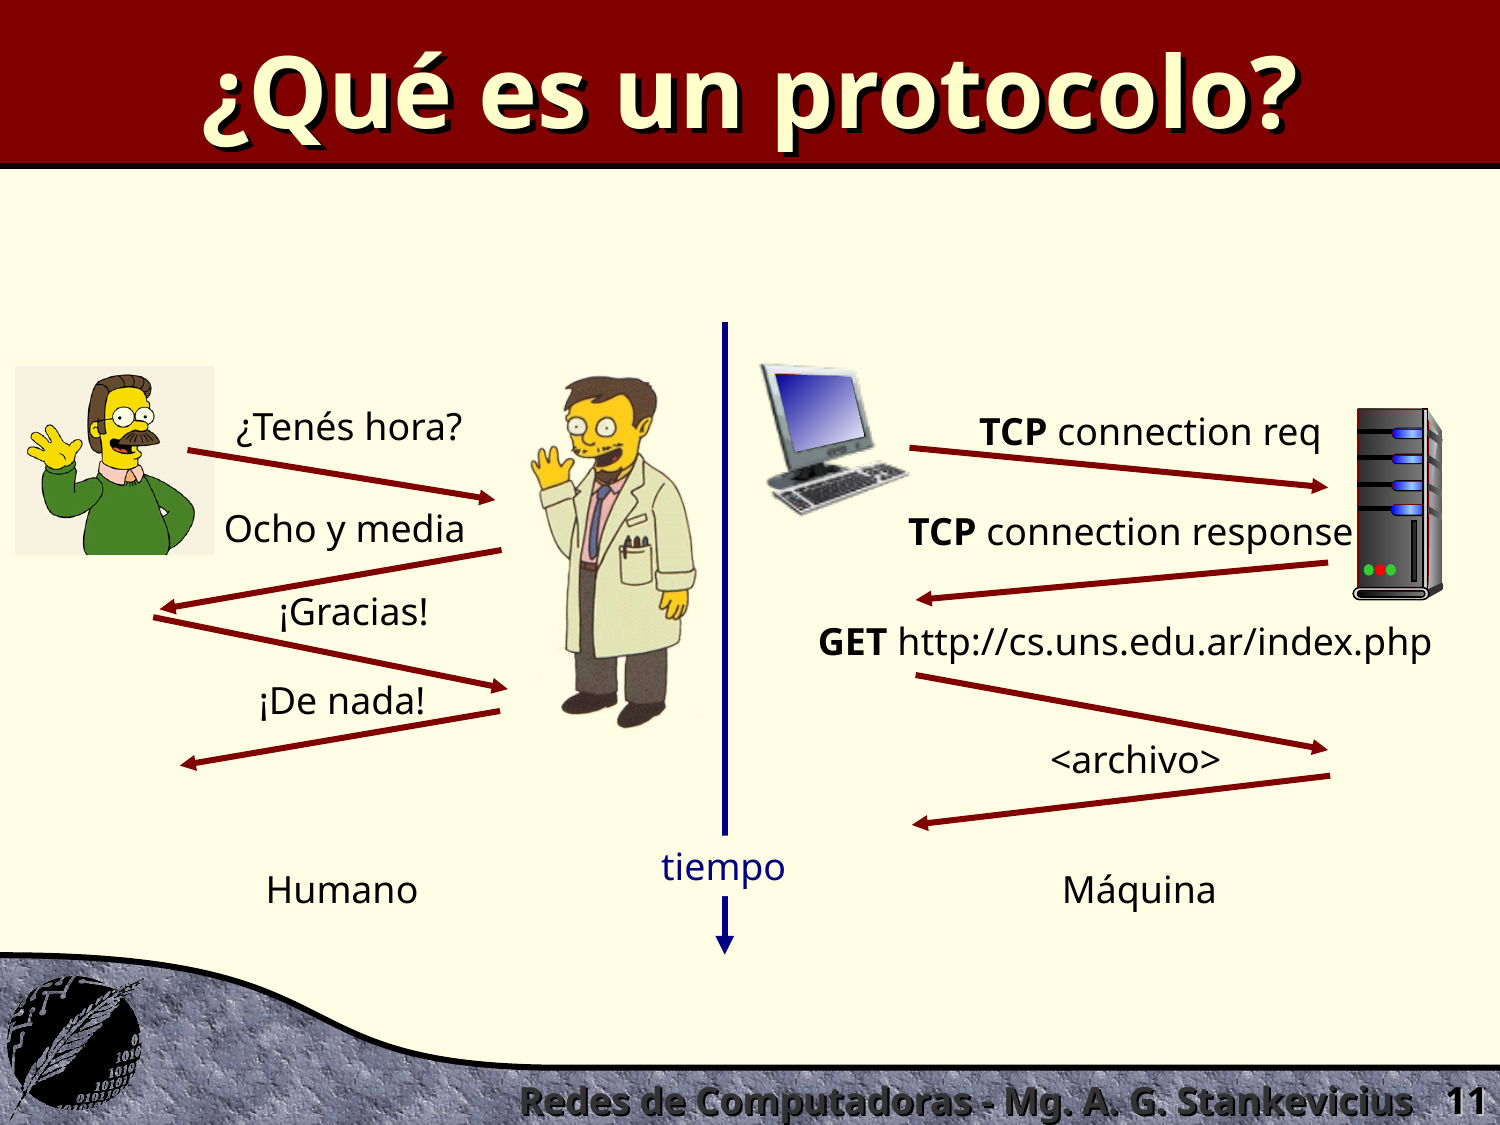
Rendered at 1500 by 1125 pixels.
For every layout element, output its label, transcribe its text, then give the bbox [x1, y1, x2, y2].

text_box Ocho y media [208, 496, 481, 558]
text_box Humano [250, 857, 434, 919]
picture [790, 1100, 795, 1110]
picture [0, 959, 1500, 1125]
picture [521, 374, 706, 736]
text_box ¡De nada! [243, 668, 441, 730]
text_box <archivo> [1035, 728, 1237, 789]
picture [15, 366, 214, 555]
text_box ¡Gracias! [264, 580, 305, 588]
text_box ¡Gracias! [264, 580, 444, 641]
picture [1047, 1100, 1054, 1110]
text_box TCP connection req [964, 400, 1337, 461]
picture [756, 357, 946, 528]
text_box ¿Tenés hora? [221, 395, 478, 457]
text_box TCP connection response [893, 500, 1357, 561]
text_box [775, 373, 865, 453]
text_box Máquina [1046, 858, 1232, 919]
title ¿Qué es un protocolo? [15, 5, 1485, 160]
text_box GET http://cs.uns.edu.ar/index.php [803, 610, 1479, 671]
text_box [1353, 408, 1444, 600]
text_box tiempo [646, 835, 802, 897]
